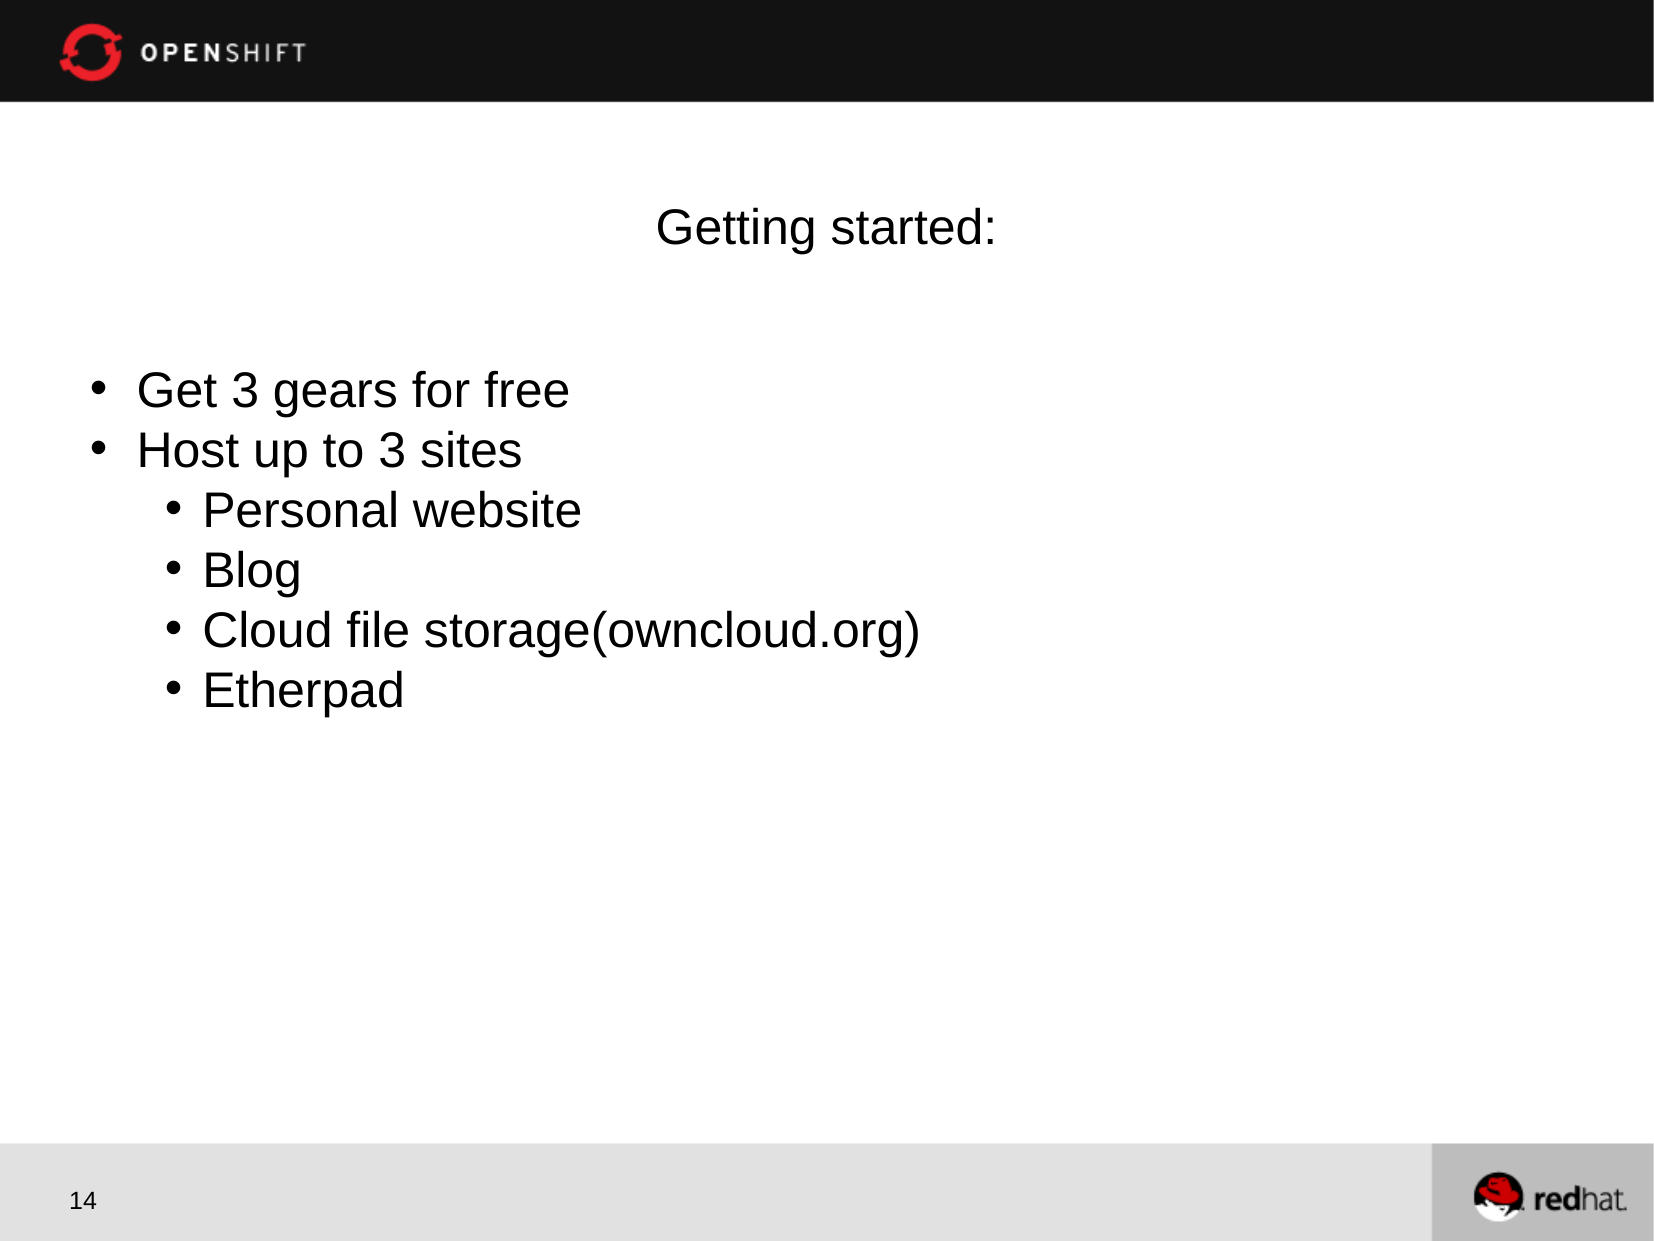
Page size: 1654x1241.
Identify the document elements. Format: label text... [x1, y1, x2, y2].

picture [0, 0, 1654, 1241]
text_box Get 3 gears for free Host up to 3 sites Personal website Blog Cloud file storage(owncloud.org) Etherpad [0, 349, 954, 788]
text_box Getting started: [640, 187, 1013, 262]
